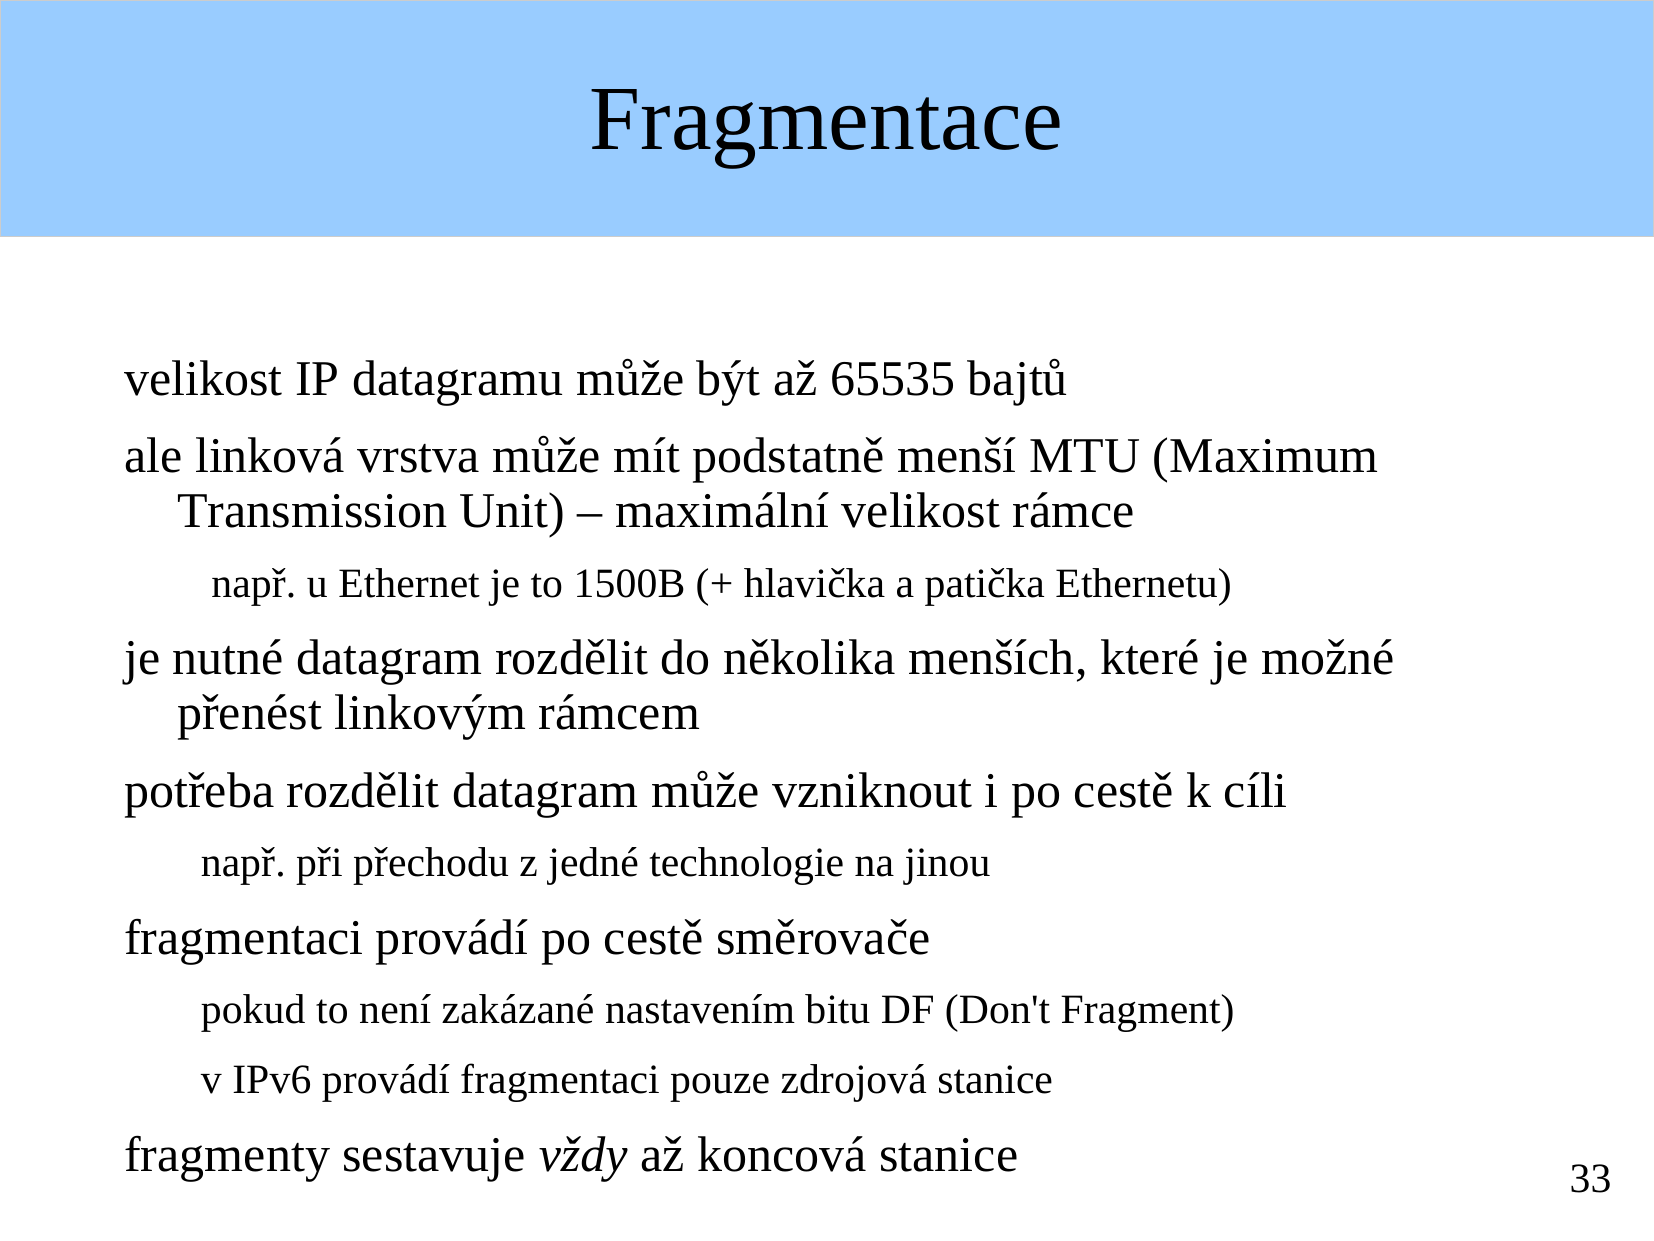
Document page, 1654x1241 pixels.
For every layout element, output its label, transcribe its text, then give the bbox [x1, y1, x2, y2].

title Fragmentace [0, 0, 1654, 237]
list velikost IP datagramu může být až 65535 bajtů ale linková vrstva může mít podstatně menší MTU (Maximum Transmission Unit) – maximální velikost rámce např. u Ethernet je to 1500B (+ hlavička a patička Ethernetu) je nutné datagram rozdělit do několika menších, které je možné přenést linkovým rámcem potřeba rozdělit datagram může vzniknout i po cestě k cíli např. při přechodu z jedné technologie na jinou fragmentaci provádí po cestě směrovače pokud to není zakázané nastavením bitu DF (Don't Fragment) v IPv6 provádí fragmentaci pouze zdrojová stanice fragmenty sestavuje vždy až koncová stanice [106, 350, 1550, 1182]
